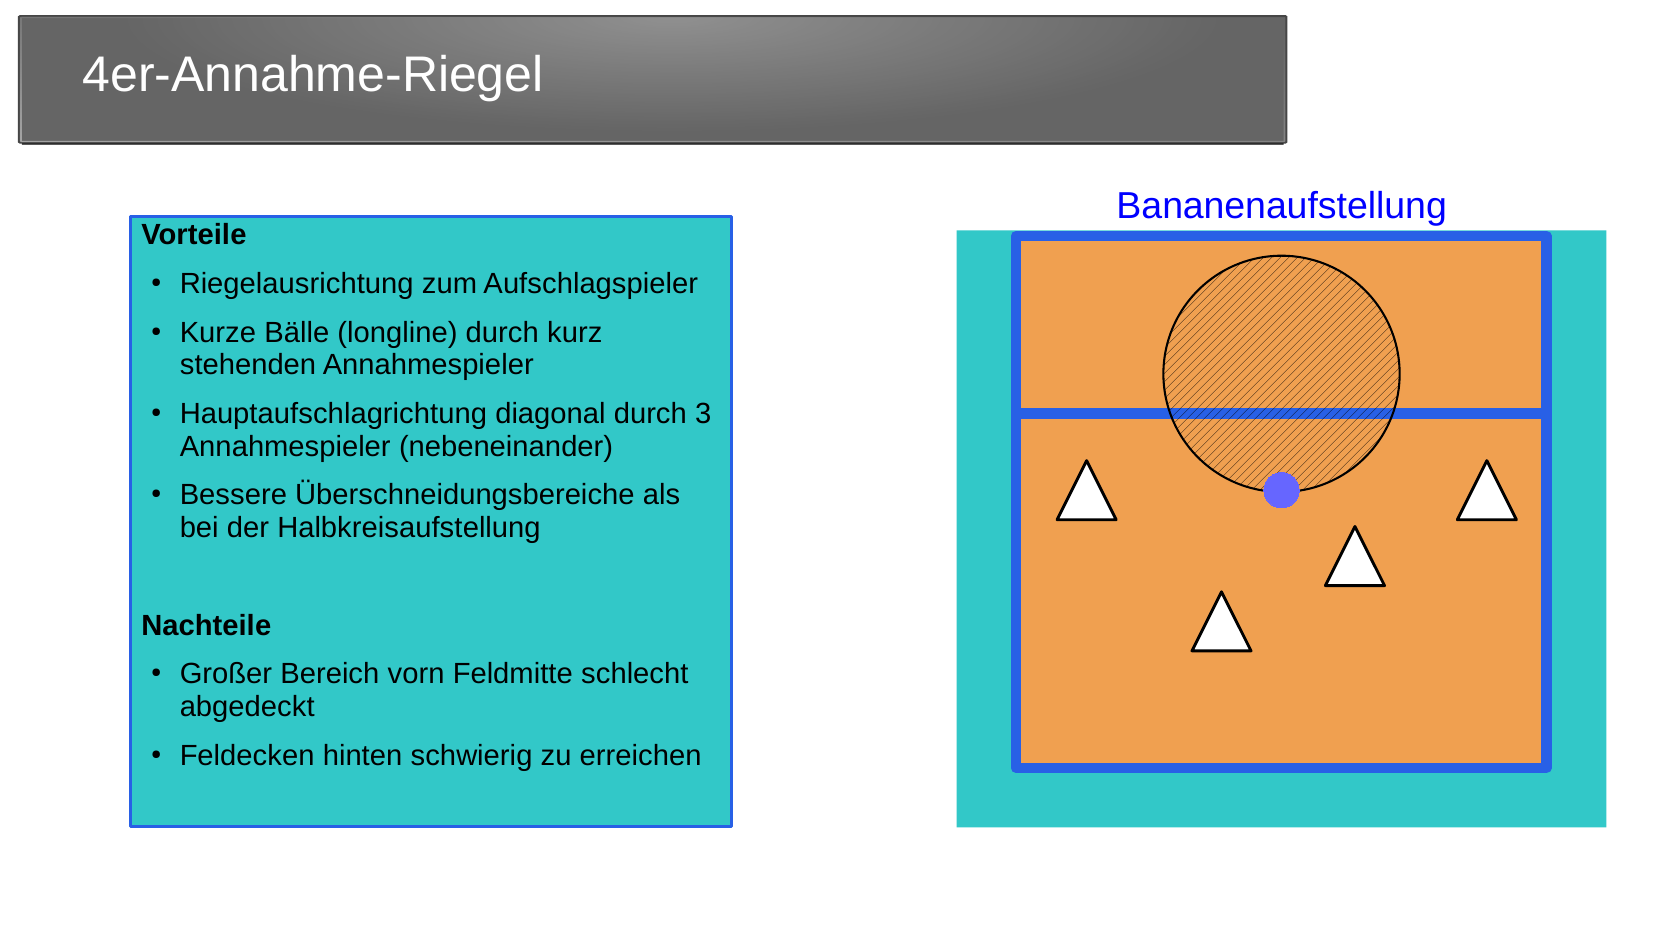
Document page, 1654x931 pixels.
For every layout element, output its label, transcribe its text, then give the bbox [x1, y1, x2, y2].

text_box Bananenaufstellung [1051, 177, 1512, 234]
text_box [1163, 255, 1400, 508]
list Vorteile Riegelausrichtung zum Aufschlagspieler Kurze Bälle (longline) durch kurz stehenden Annahmespieler Hauptaufschlagrichtung diagonal durch 3 Annahmespieler (nebeneinander) Bessere Überschneidungsbereiche als bei der Halbkreisaufstellung Nachteile Großer Bereich vorn Feldmitte schlecht abgedeckt Feldecken hinten schwierig zu erreichen [130, 216, 732, 827]
text_box [1325, 526, 1385, 586]
title 4er-Annahme-Riegel [82, 29, 1235, 119]
text_box [1457, 460, 1517, 520]
text_box [1191, 591, 1252, 651]
text_box [1057, 460, 1117, 520]
